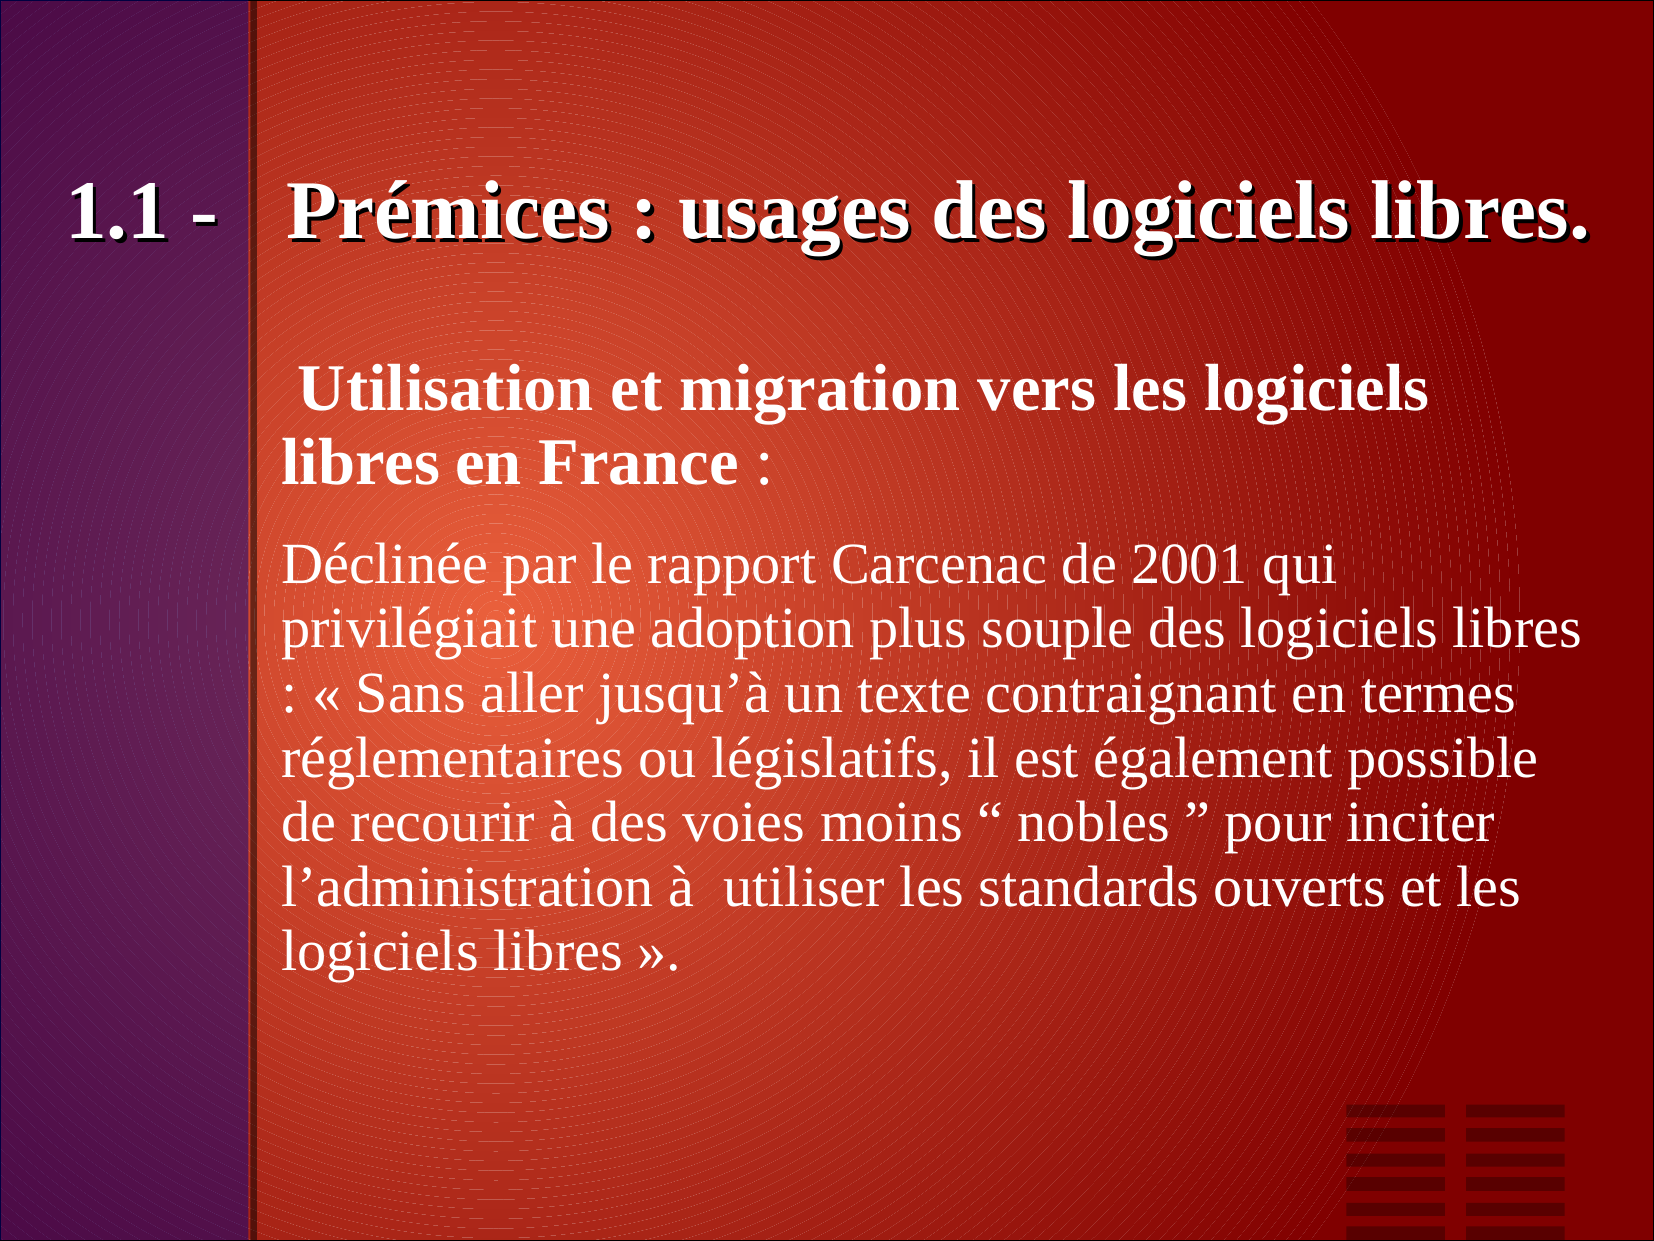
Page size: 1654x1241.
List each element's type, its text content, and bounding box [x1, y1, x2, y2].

text_box Utilisation et migration vers les logiciels libres en France : Déclinée par le rapport Carcenac de 2001 qui privilégiait une adoption plus souple des logiciels libres : « Sans aller jusqu’à un texte contraignant en termes réglementaires ou législatifs, il est également possible de recourir à des voies moins “ nobles ” pour inciter l’administration à utiliser les standards ouverts et les logiciels libres ». [281, 350, 1585, 1150]
title 1.1 - Prémices : usages des logiciels libres. [64, 107, 1601, 315]
